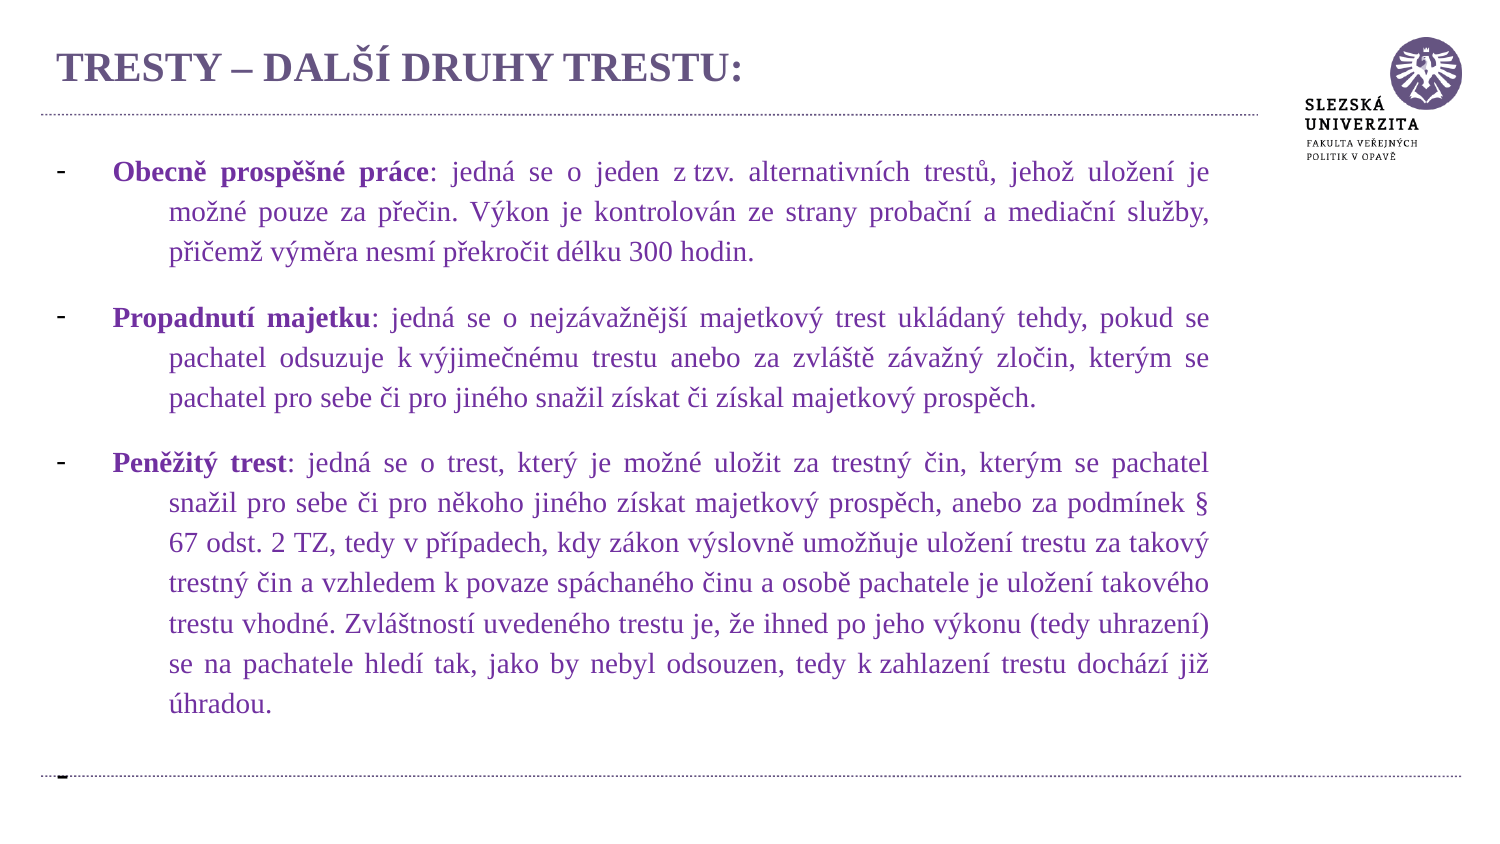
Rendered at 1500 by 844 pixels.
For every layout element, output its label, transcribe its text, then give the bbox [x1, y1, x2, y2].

text_box Obecně prospěšné práce: jedná se o jeden z tzv. alternativních trestů, jehož uložení je možné pouze za přečin. Výkon je kontrolován ze strany probační a mediační služby, přičemž výměra nesmí překročit délku 300 hodin. Propadnutí majetku: jedná se o nejzávažnější majetkový trest ukládaný tehdy, pokud se pachatel odsuzuje k výjimečnému trestu anebo za zvláště závažný zločin, kterým se pachatel pro sebe či pro jiného snažil získat či získal majetkový prospěch. Peněžitý trest: jedná se o trest, který je možné uložit za trestný čin, kterým se pachatel snažil pro sebe či pro někoho jiného získat majetkový prospěch, anebo za podmínek § 67 odst. 2 TZ, tedy v případech, kdy zákon výslovně umožňuje uložení trestu za takový trestný čin a vzhledem k povaze spáchaného činu a osobě pachatele je uložení takového trestu vhodné. Zvláštností uvedeného trestu je, že ihned po jeho výkonu (tedy uhrazení) se na pachatele hledí tak, jako by nebyl odsouzen, tedy k zahlazení trestu dochází již úhradou. [41, 139, 1226, 844]
title TRESTY – DALŠÍ DRUHY TRESTU: [41, 32, 1325, 116]
